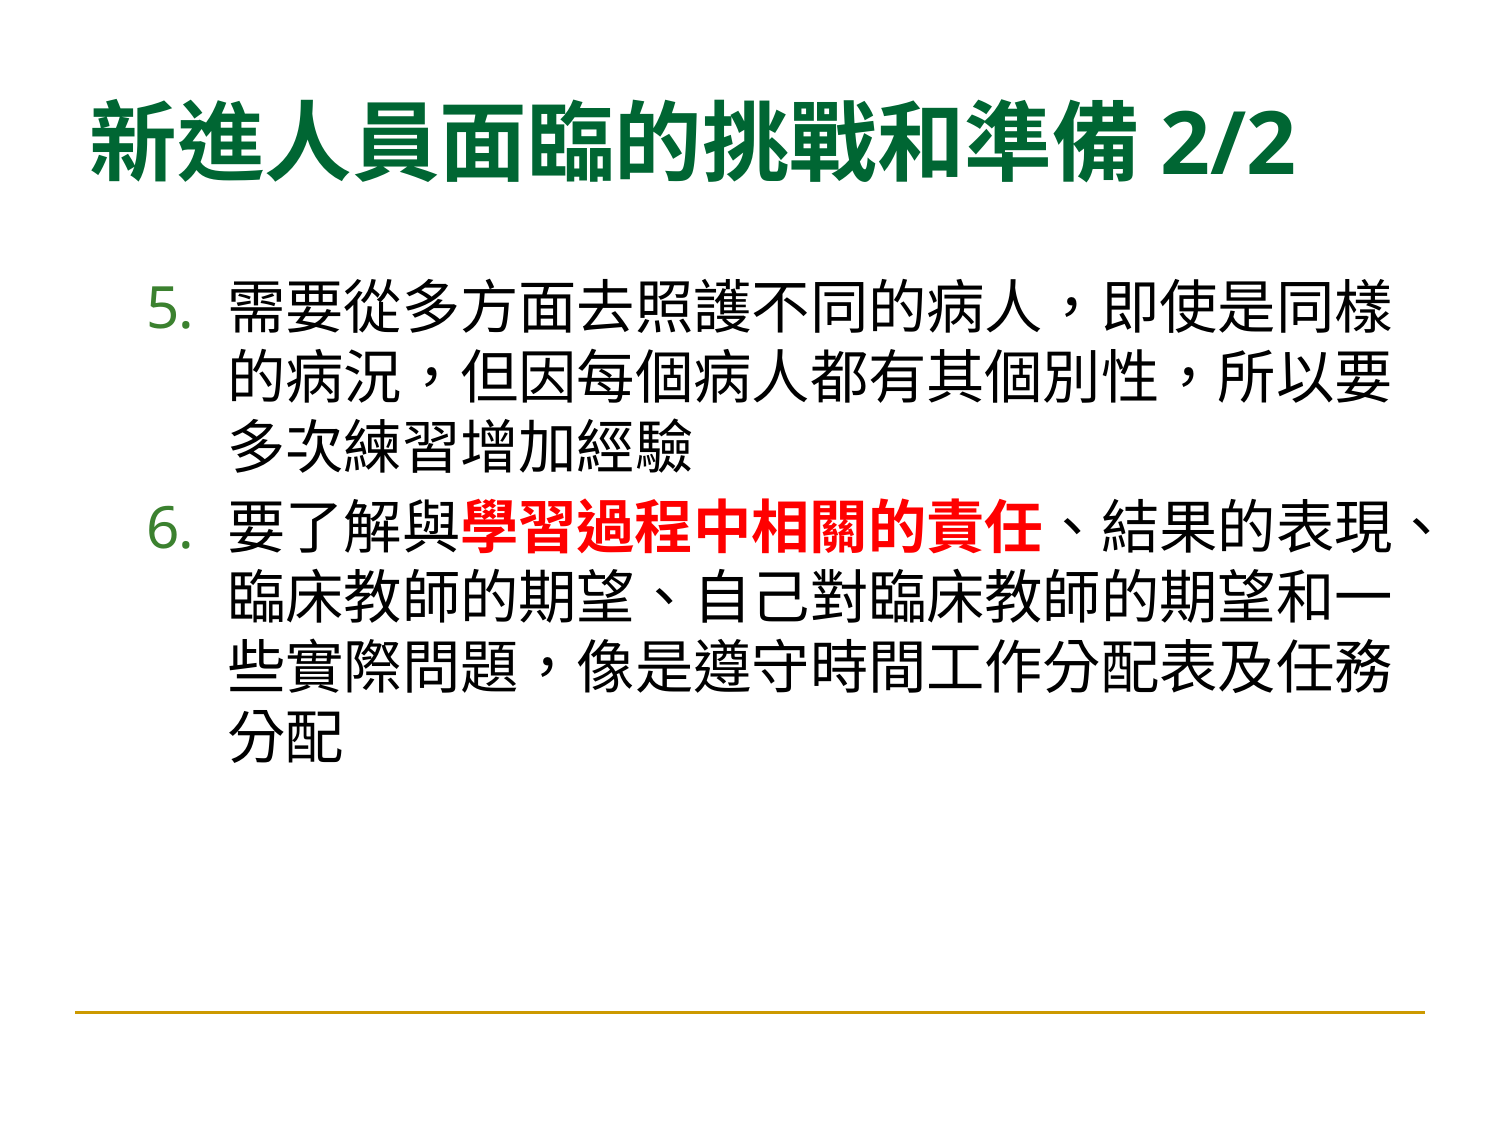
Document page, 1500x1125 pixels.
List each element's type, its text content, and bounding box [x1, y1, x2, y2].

list 需要從多方面去照護不同的病人，即使是同樣的病況，但因每個病人都有其個別性，所以要多次練習增加經驗 要了解與學習過程中相關的責任、結果的表現、臨床教師的期望、自己對臨床教師的期望和一些實際問題，像是遵守時間工作分配表及任務分配 [75, 262, 1425, 1006]
title 新進人員面臨的挑戰和準備2/2 [75, 45, 1425, 233]
